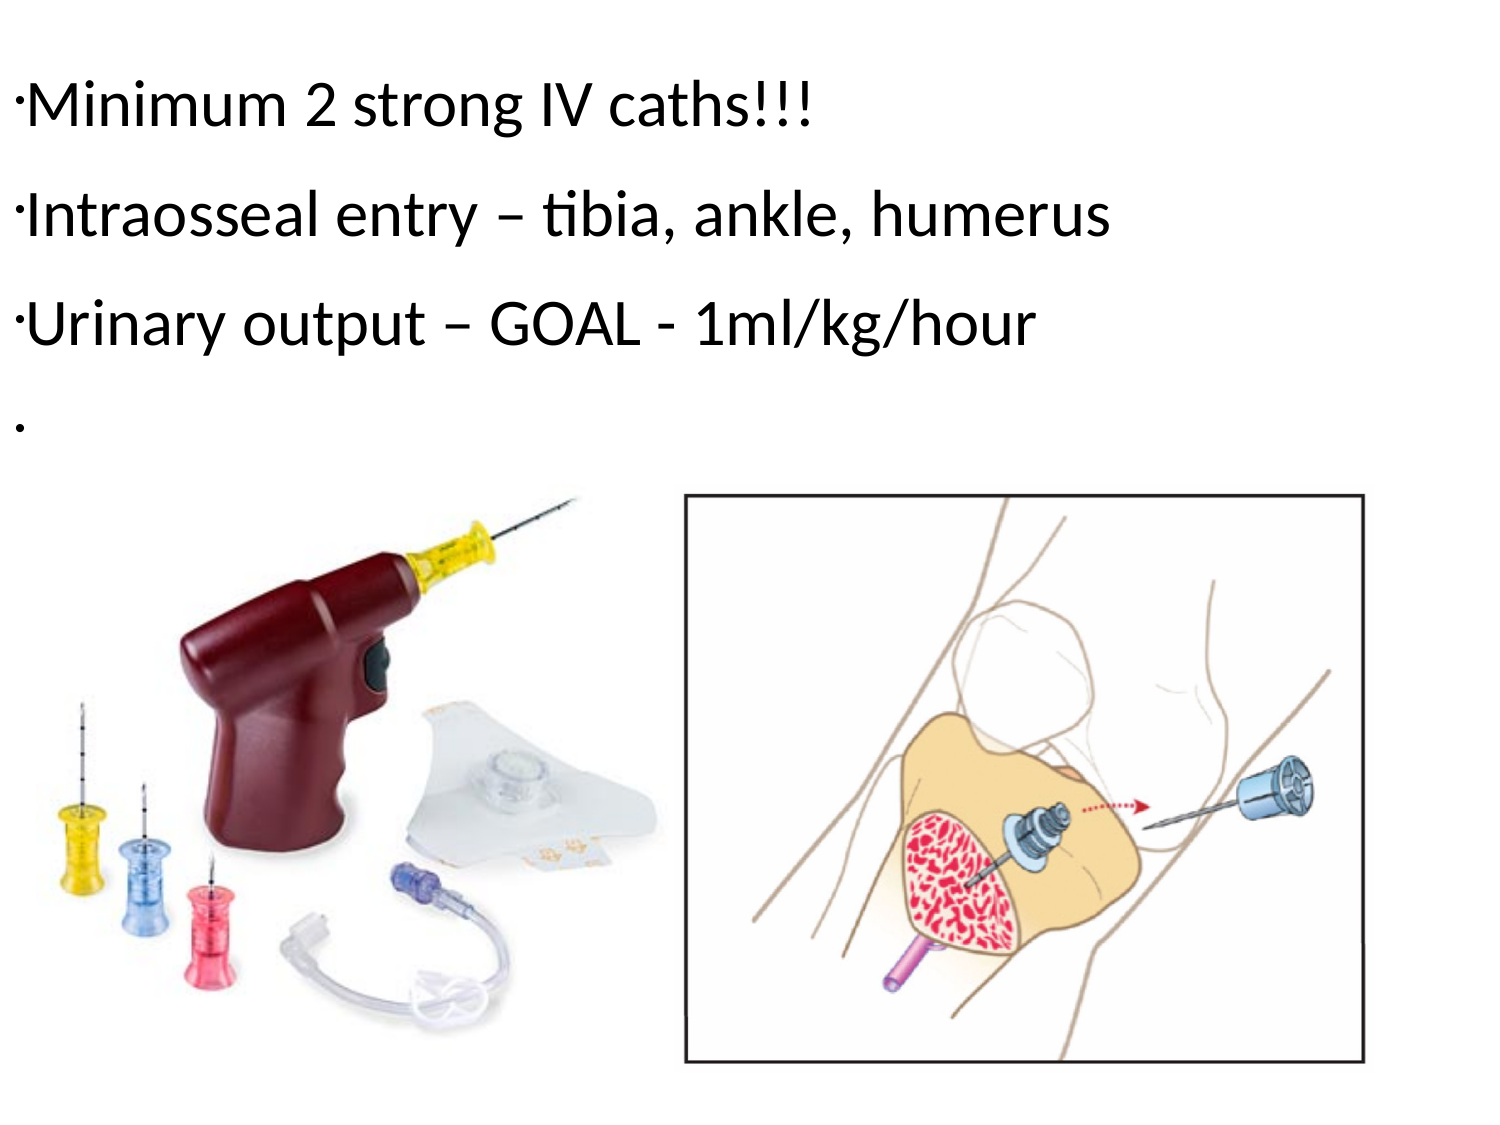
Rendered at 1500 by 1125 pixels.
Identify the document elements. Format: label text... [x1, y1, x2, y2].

picture [36, 484, 1375, 1073]
list Minimum 2 strong IV caths!!! Intraosseal entry – tibia, ankle, humerus Urinary output – GOAL - 1ml/kg/hour [0, 52, 1351, 1106]
